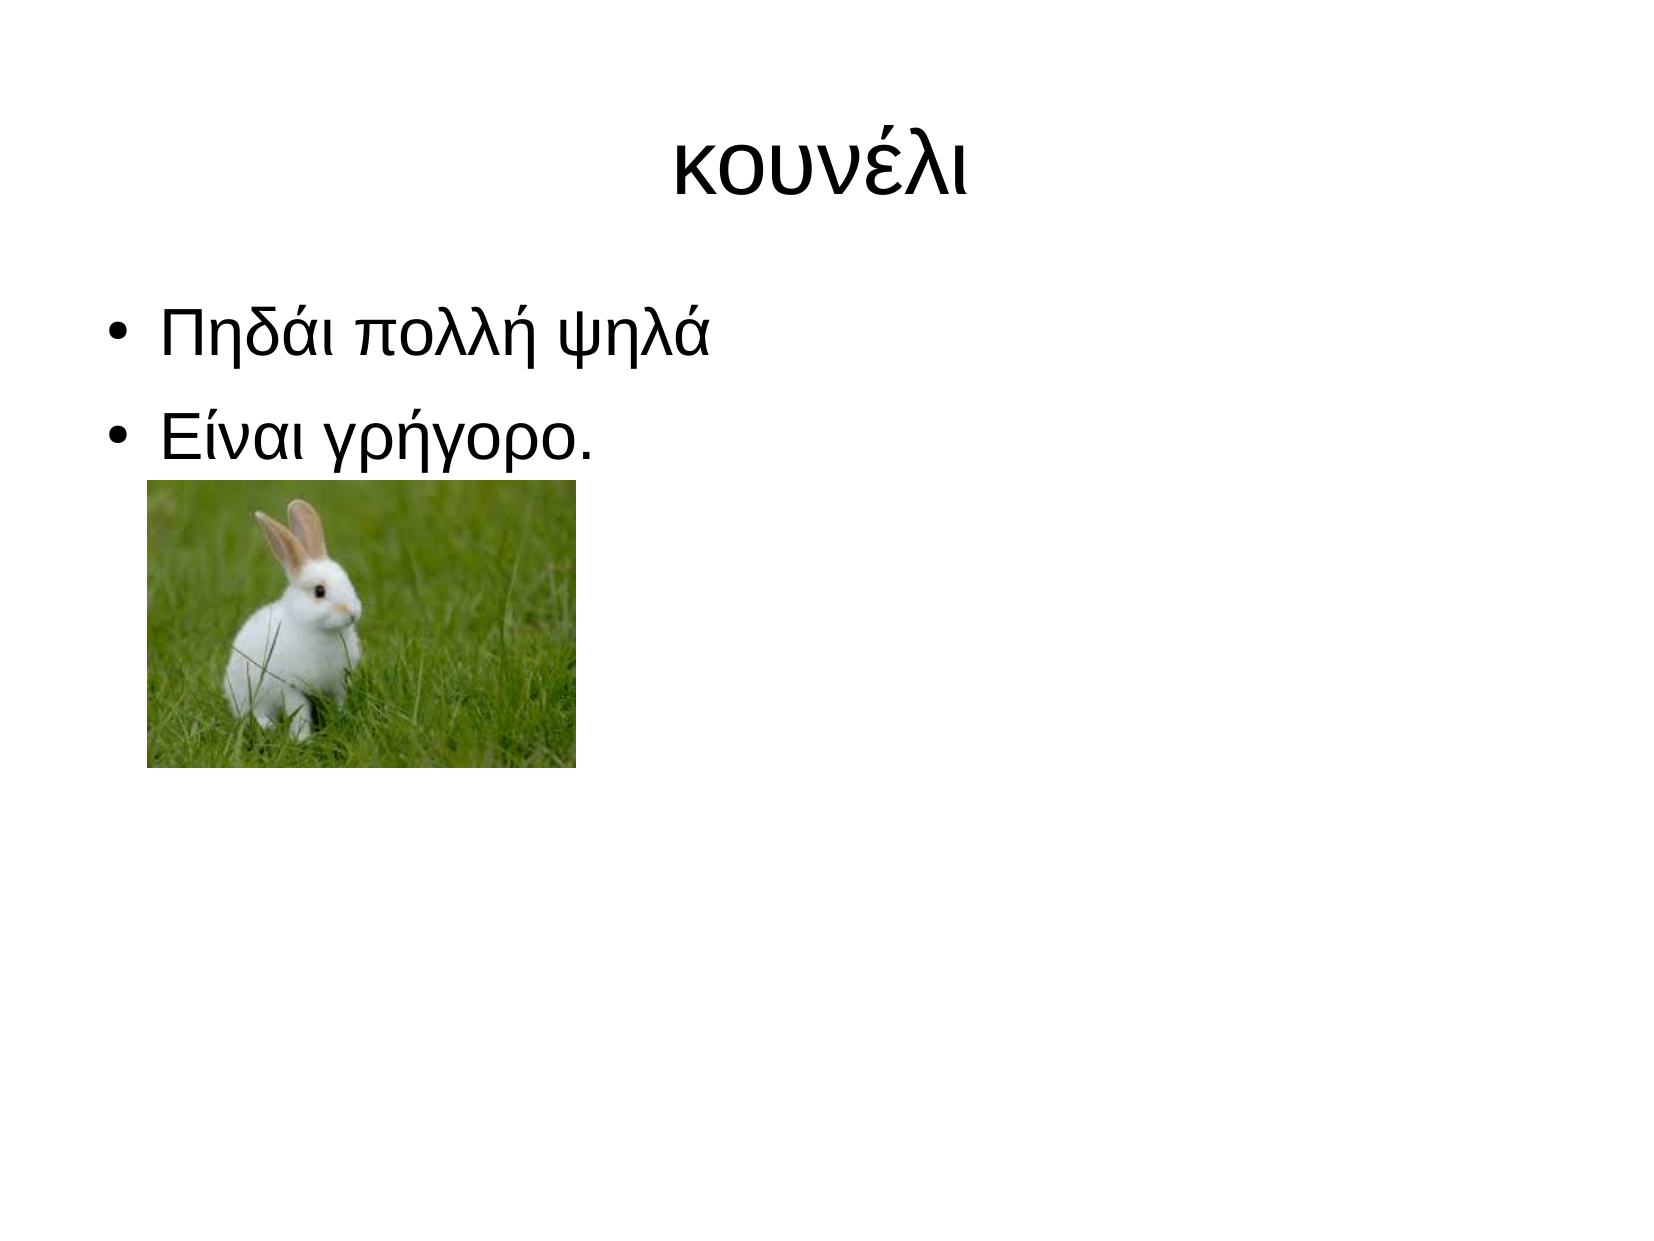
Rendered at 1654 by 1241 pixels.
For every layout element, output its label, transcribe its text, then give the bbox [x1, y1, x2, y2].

title κουνέλι [76, 59, 1565, 267]
picture [147, 480, 576, 768]
list Πηδάι πολλή ψηλά Είναι γρήγορο. [88, 295, 1577, 1114]
